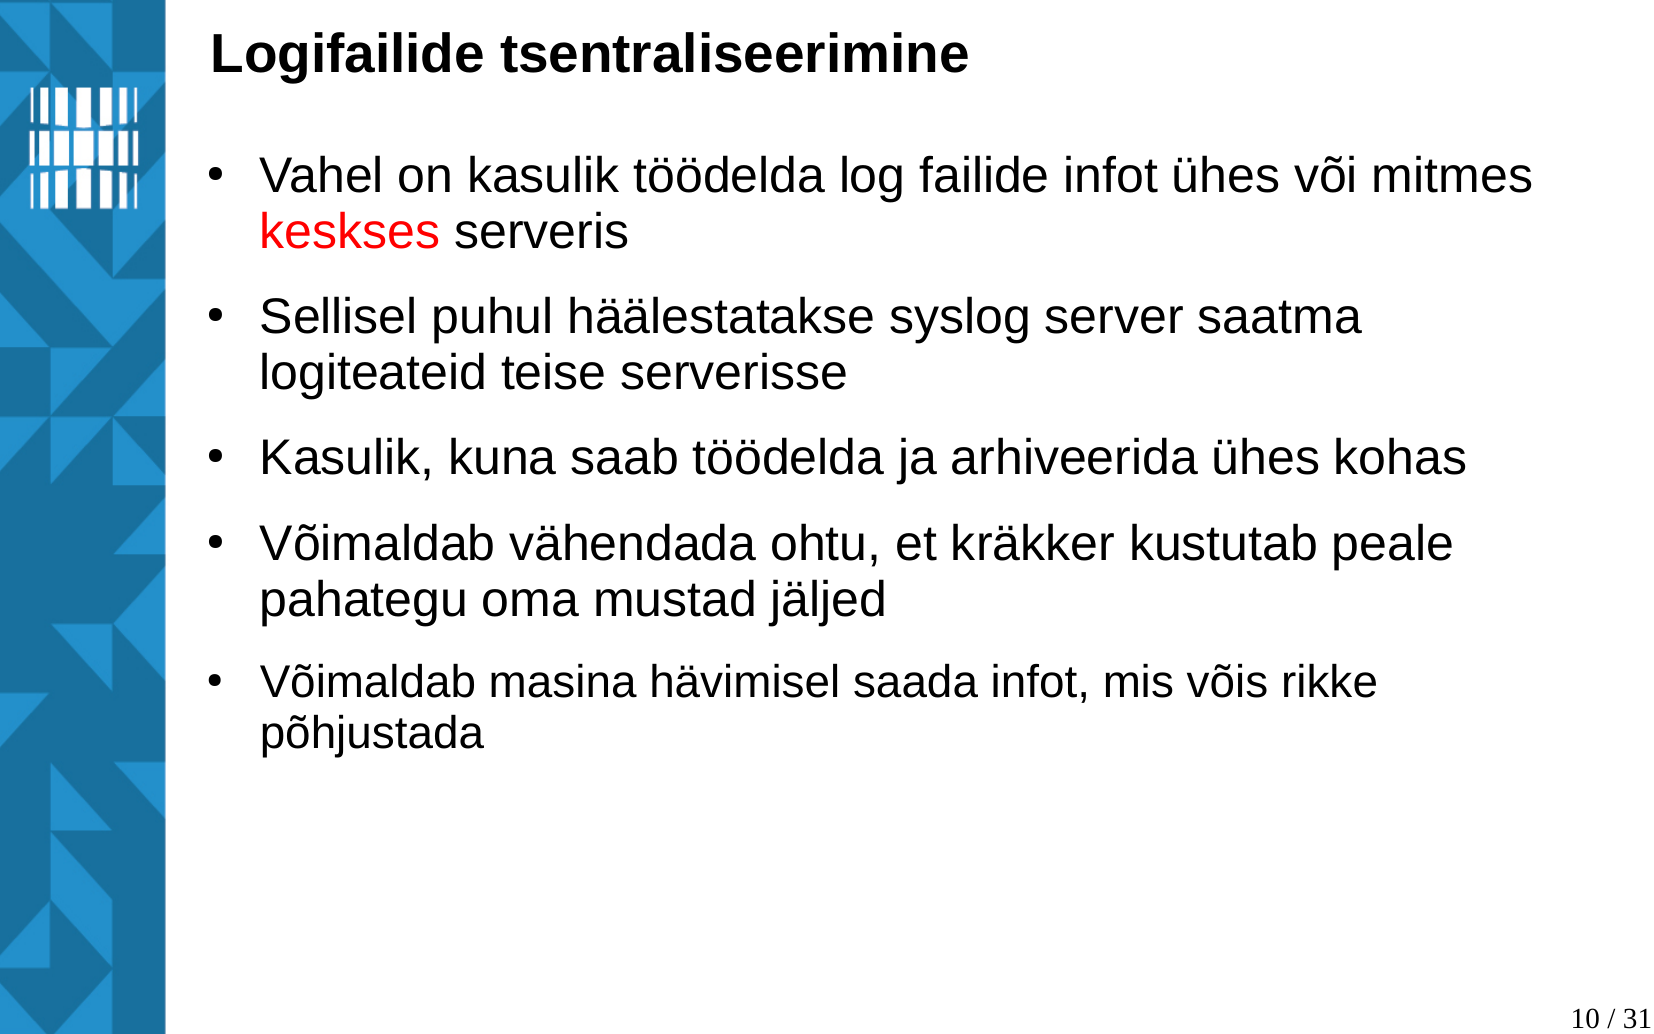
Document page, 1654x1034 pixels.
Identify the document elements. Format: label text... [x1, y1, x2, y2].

list Vahel on kasulik töödelda log failide infot ühes või mitmes keskses serveris Sellisel puhul häälestatakse syslog server saatma logiteateid teise serverisse Kasulik, kuna saab töödelda ja arhiveerida ühes kohas Võimaldab vähendada ohtu, et kräkker kustutab peale pahategu oma mustad jäljed Võimaldab masina hävimisel saada infot, mis võis rikke põhjustada [188, 147, 1595, 866]
title Logifailide tsentraliseerimine [210, 11, 1560, 95]
